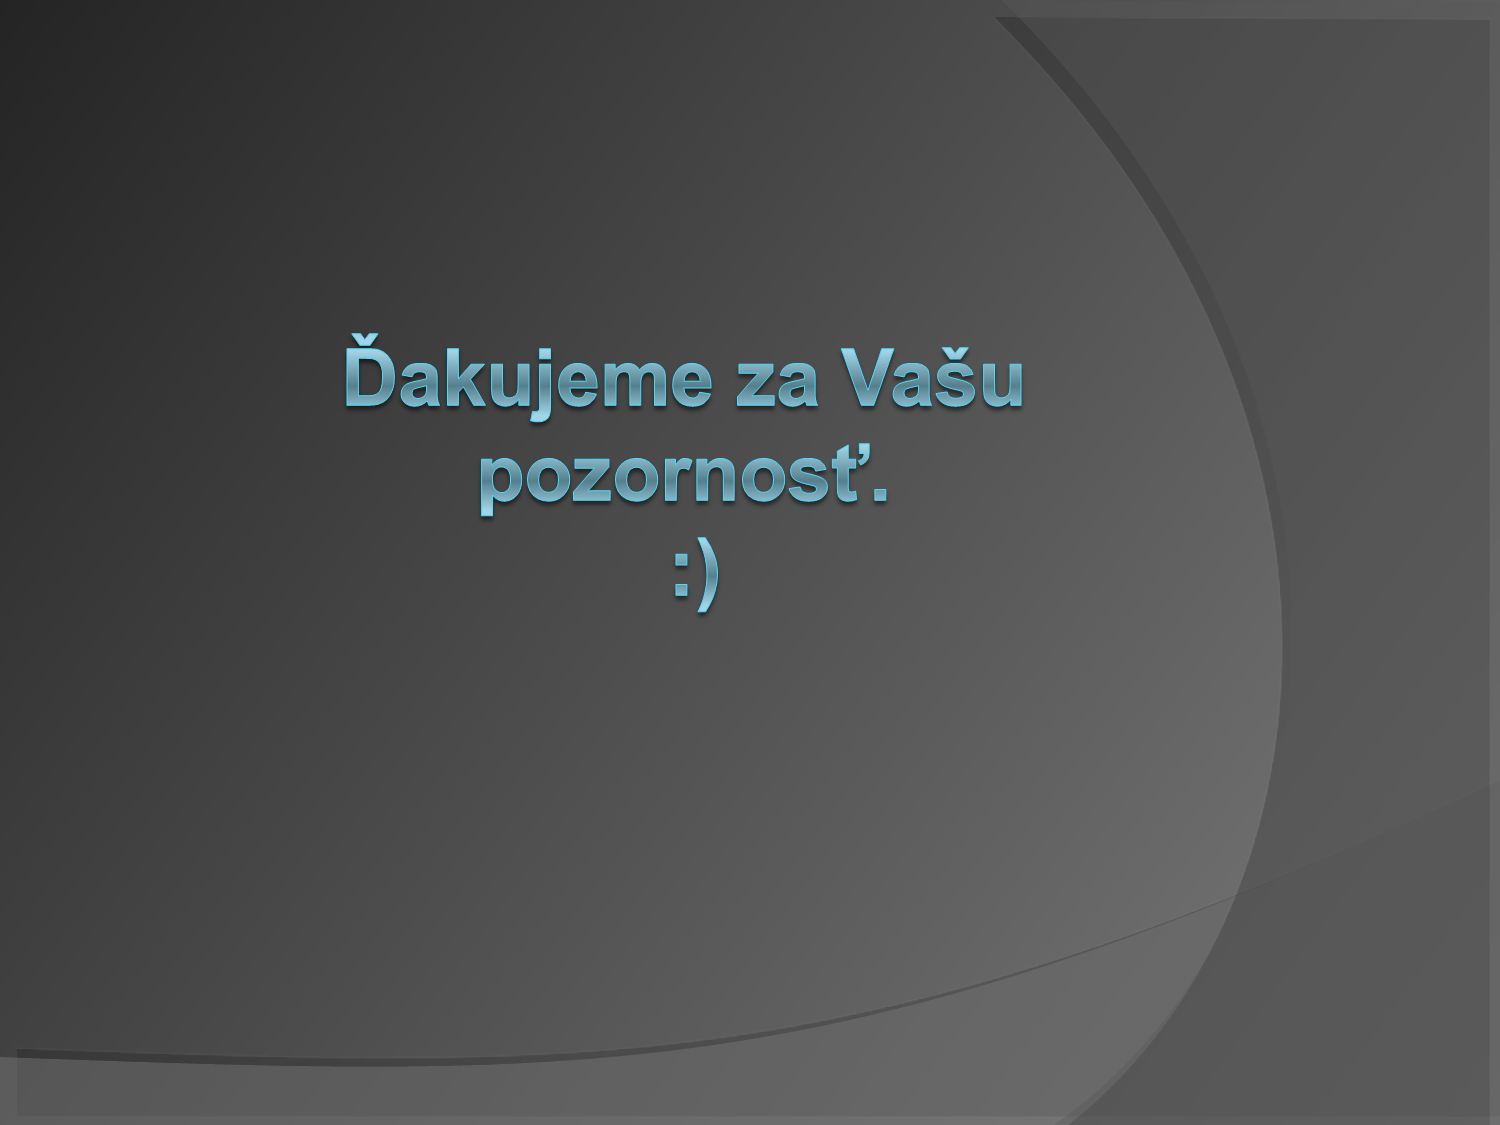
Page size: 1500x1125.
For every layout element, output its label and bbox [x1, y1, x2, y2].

text_box [140, 303, 1229, 629]
